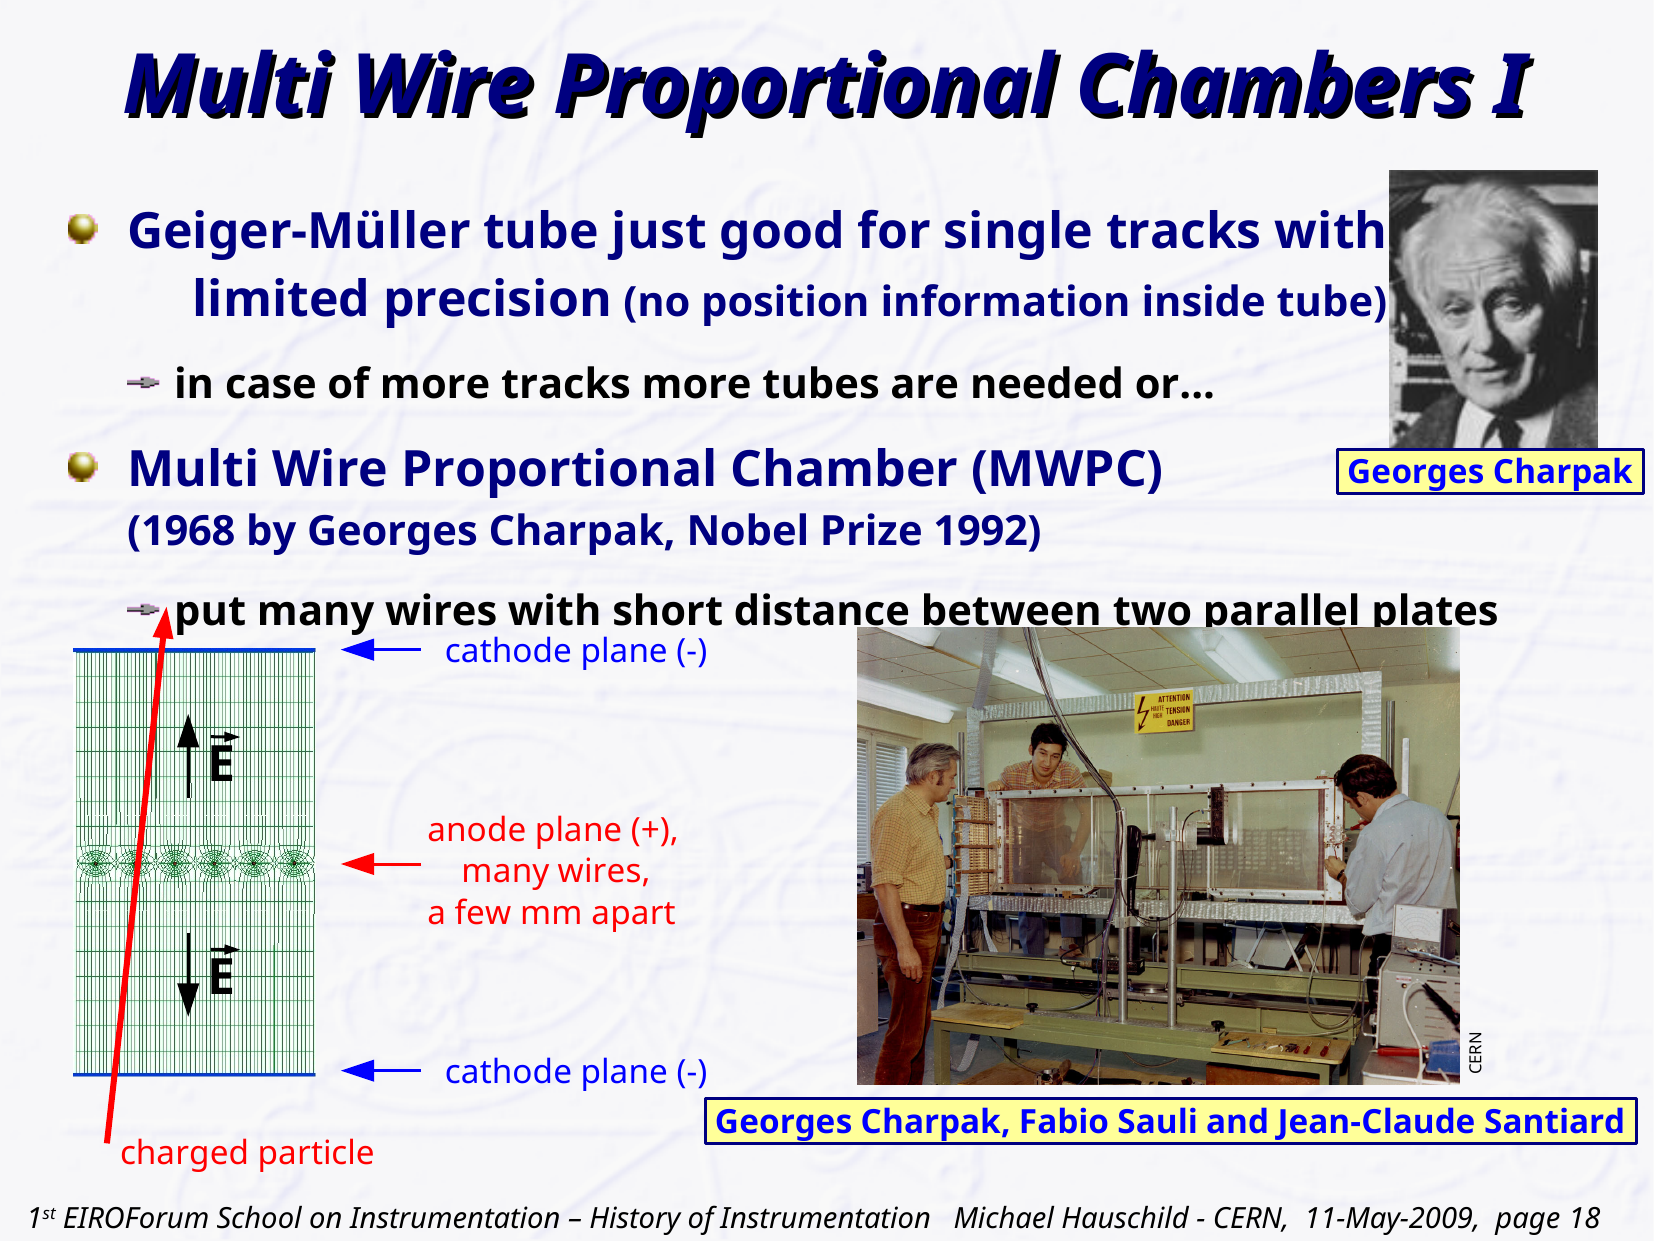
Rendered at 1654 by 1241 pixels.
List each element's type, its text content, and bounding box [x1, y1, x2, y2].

text_box anode plane (+), many wires, a few mm apart [427, 807, 671, 917]
text_box Georges Charpak, Fabio Sauli and Jean-Claude Santiard [705, 1098, 1630, 1141]
text_box E [207, 945, 242, 1004]
picture [0, 0, 1654, 1241]
text_box cathode plane (-) [445, 1049, 697, 1089]
text_box charged particle [120, 1130, 357, 1170]
text_box CERN [1465, 1011, 1485, 1075]
text_box E [207, 732, 242, 791]
list Geiger-Müller tube just good for single tracks with limited precision (no position information inside tube) in case of more tracks more tubes are needed or... Multi Wire Proportional Chamber (MWPC) (1968 by Georges Charpak, Nobel Prize 1992) put many wires with short distance between two parallel plates [45, 195, 1621, 1171]
text_box cathode plane (-) [444, 628, 697, 668]
text_box Georges Charpak [1337, 449, 1641, 492]
title Multi Wire Proportional Chambers I [75, 7, 1576, 158]
